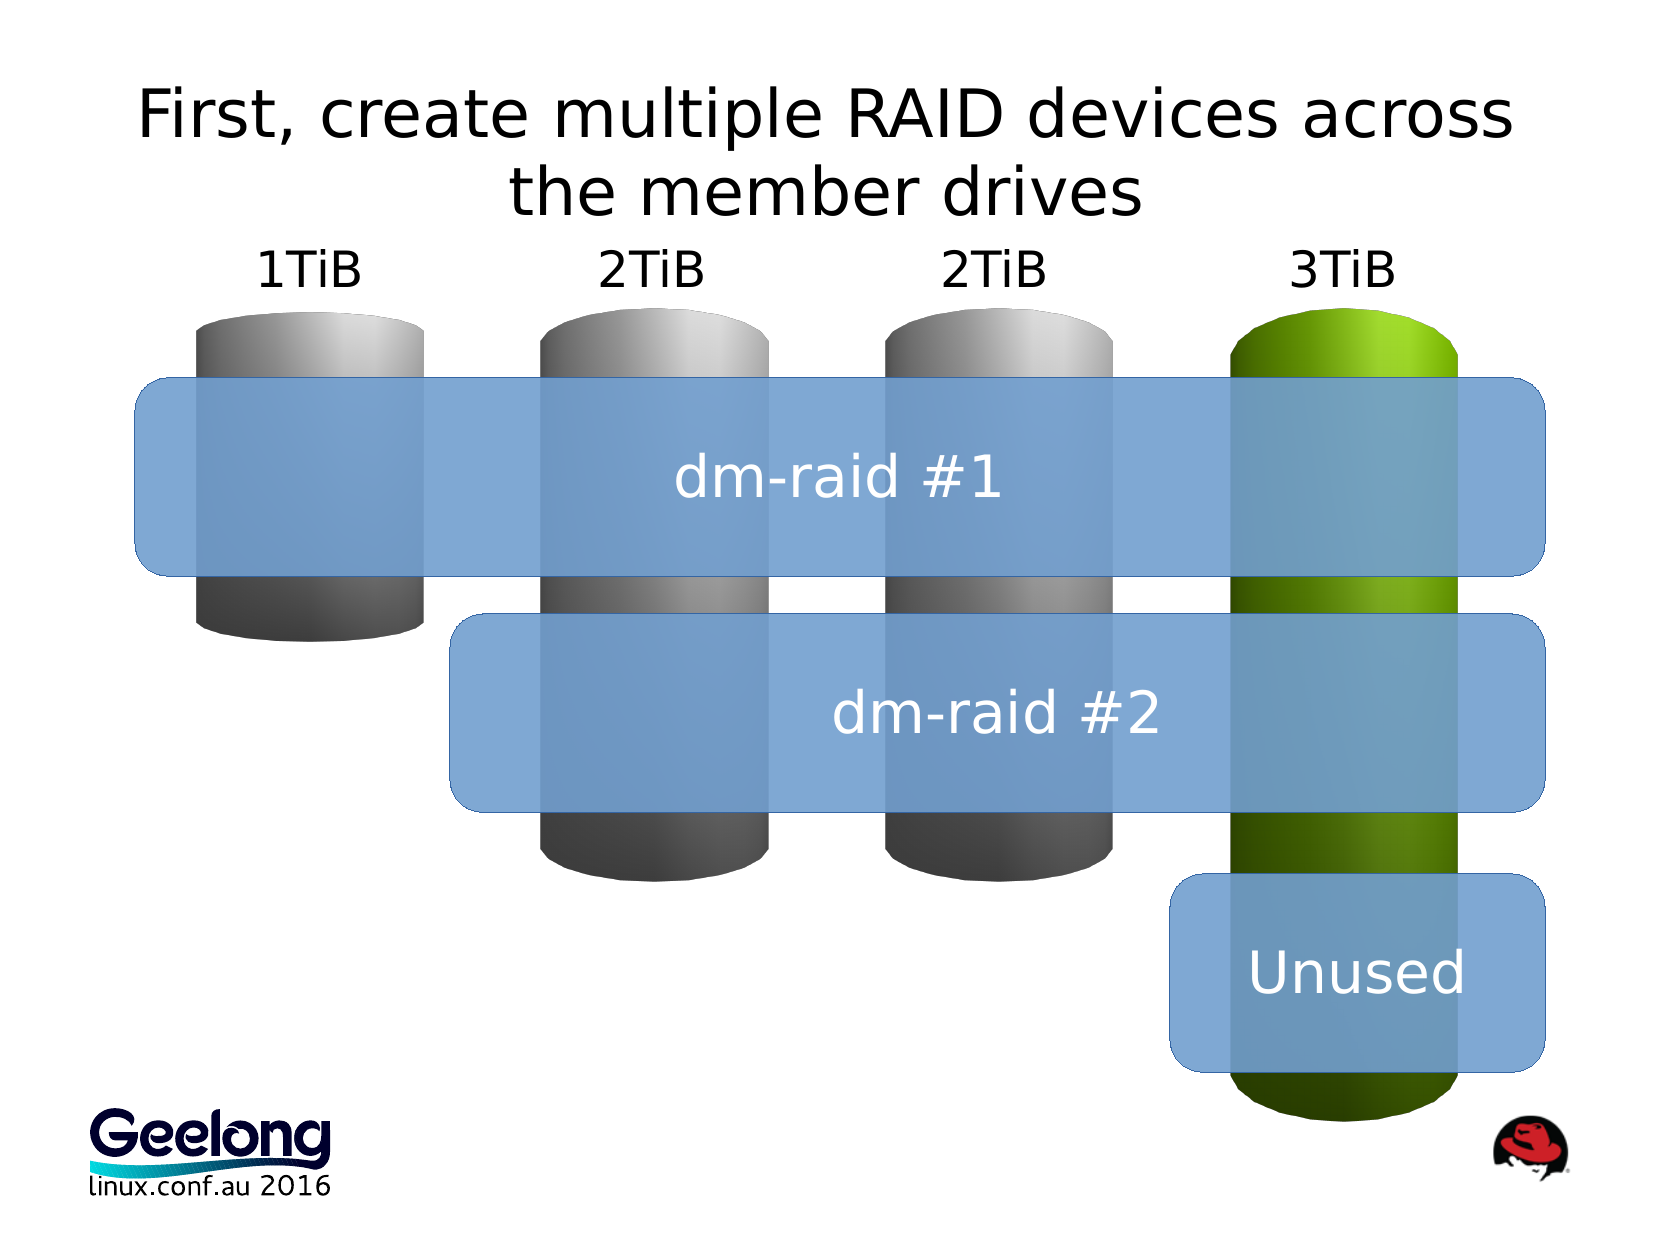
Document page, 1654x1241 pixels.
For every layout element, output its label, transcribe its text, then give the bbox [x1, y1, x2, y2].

text_box 1TiB [240, 234, 379, 308]
text_box Unused [1169, 873, 1546, 1073]
text_box dm-raid #1 [134, 377, 1546, 577]
text_box 3TiB [1273, 234, 1413, 308]
picture [1492, 1113, 1576, 1191]
title First, create multiple RAID devices across the member drives [82, 49, 1571, 257]
text_box 2TiB [925, 234, 1064, 308]
text_box 2TiB [582, 234, 722, 308]
text_box dm-raid #2 [449, 613, 1546, 813]
